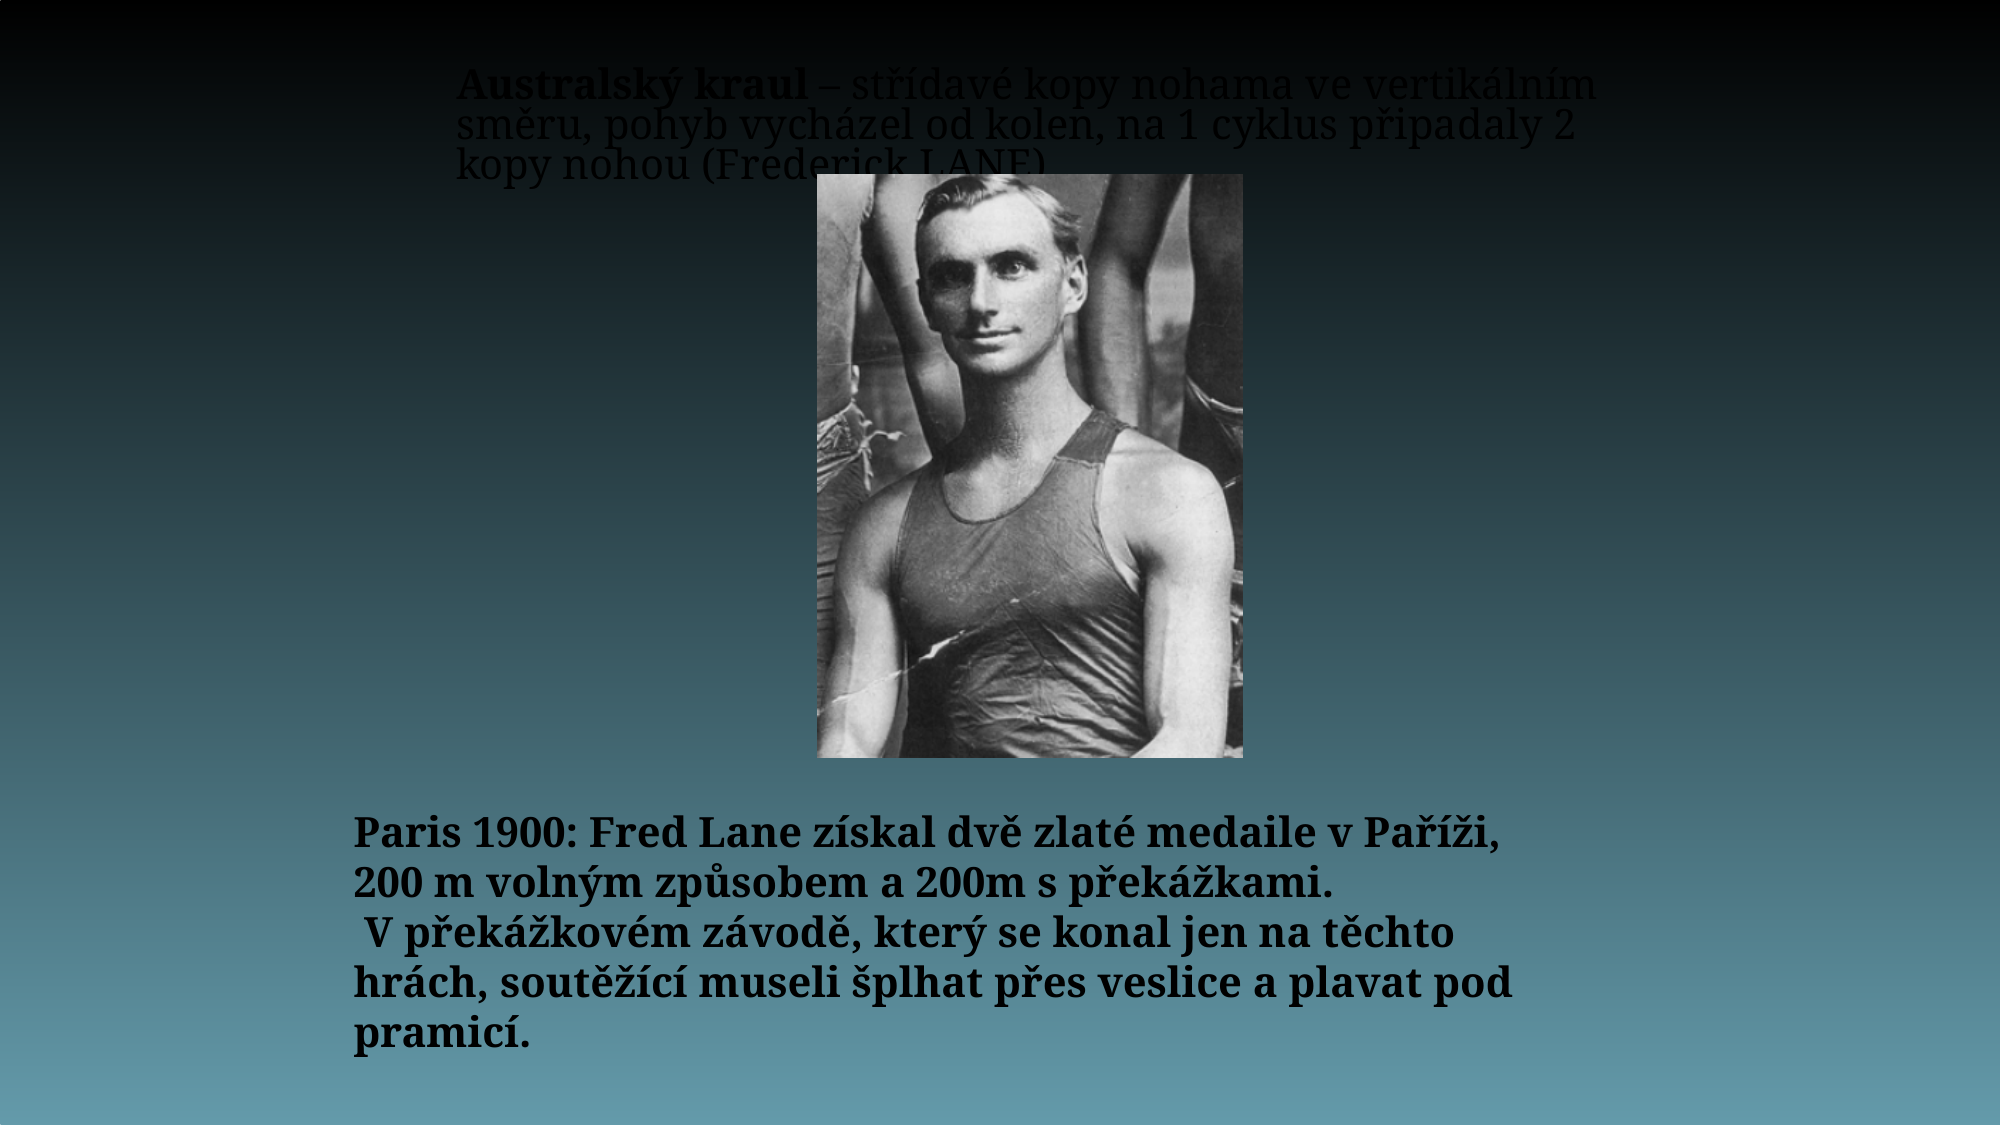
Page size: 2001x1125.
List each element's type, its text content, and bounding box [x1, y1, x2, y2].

text_box Paris 1900: Fred Lane získal dvě zlaté medaile v Paříži, 200 m volným způsobem a 200m s překážkami. V překážkovém závodě, který se konal jen na těchto hrách, soutěžící museli šplhat přes veslice a plavat pod pramicí. [339, 799, 1591, 1064]
text_box Australský kraul – střídavé kopy nohama ve vertikálním směru, pohyb vycházel od kolen, na 1 cyklus připadaly 2 kopy nohou (Frederick LANE) [291, 60, 1673, 195]
picture [817, 174, 1243, 758]
